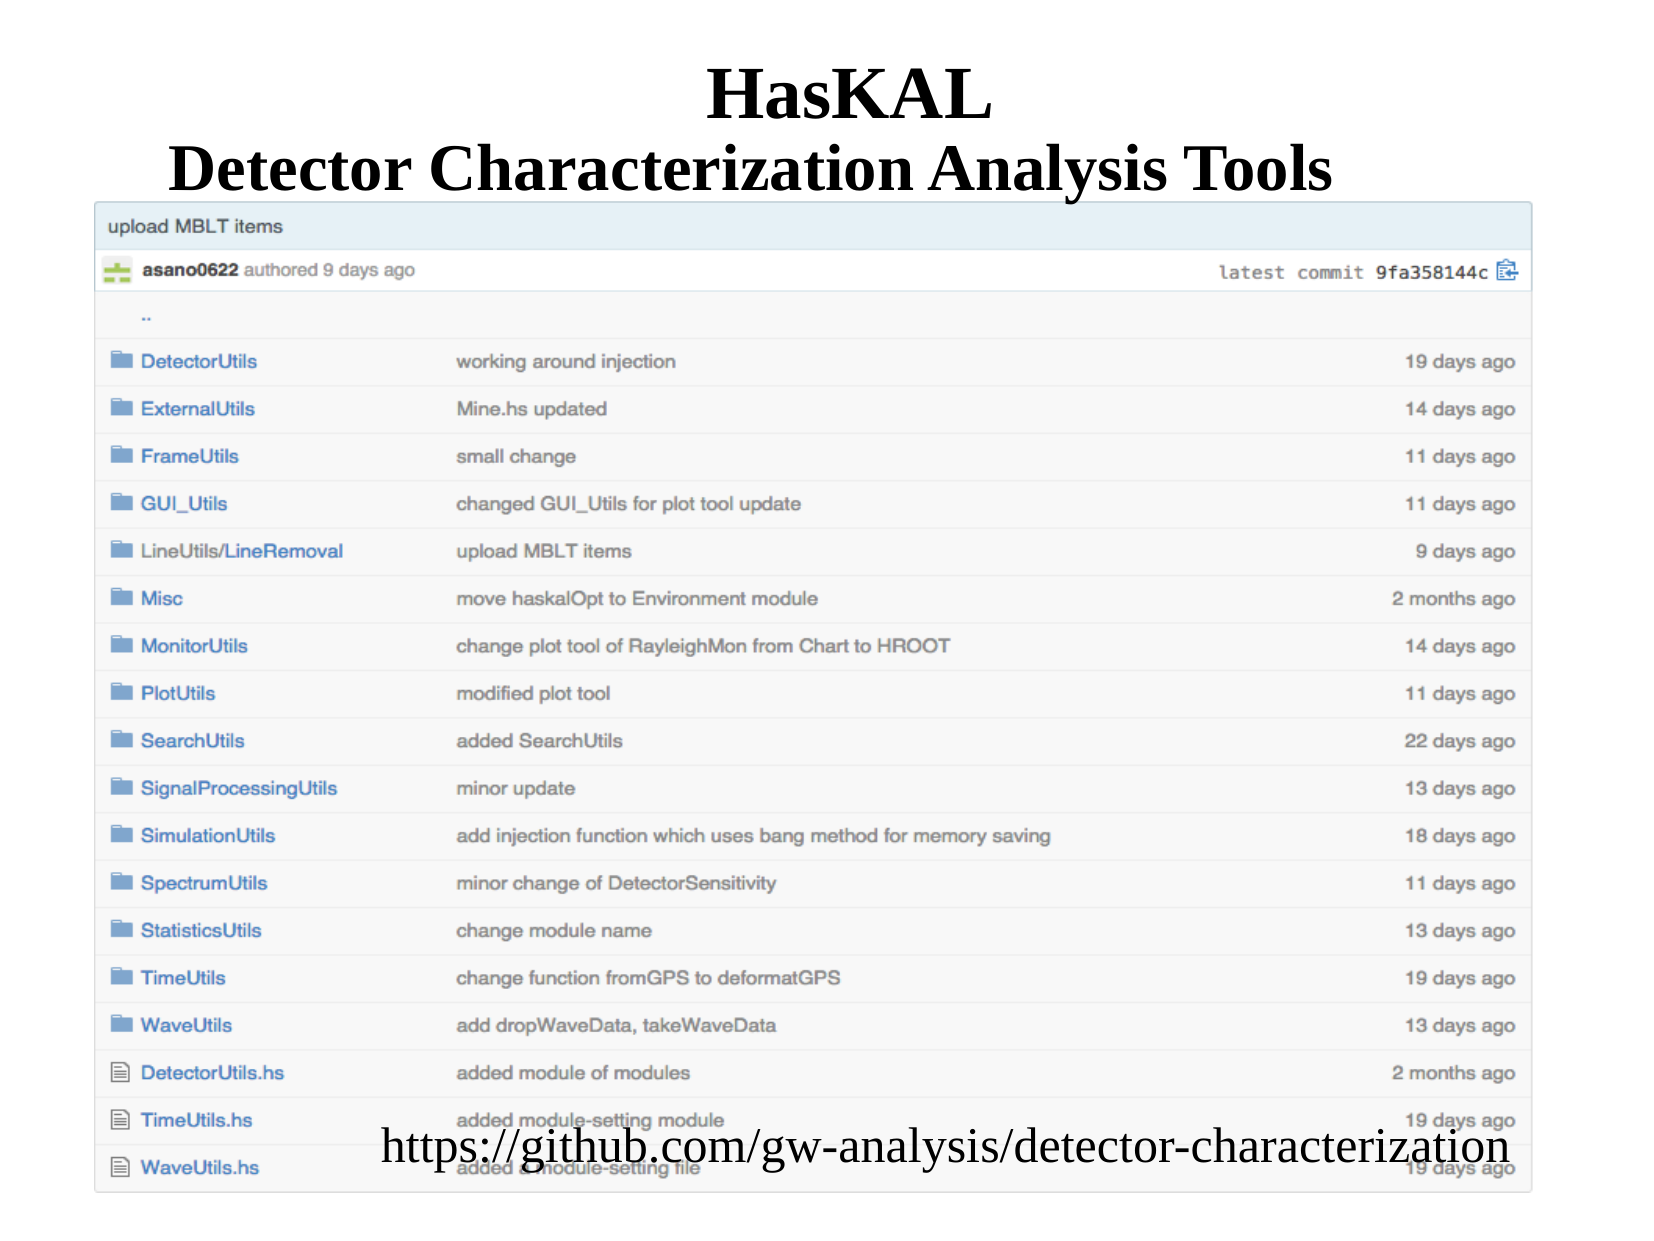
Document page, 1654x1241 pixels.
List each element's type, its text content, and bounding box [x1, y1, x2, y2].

text_box https://github.com/gw-analysis/detector-characterization [366, 1110, 1583, 1193]
title HasKAL [307, 35, 1394, 123]
text_box Detector Characterization Analysis Tools [153, 123, 1524, 272]
picture [94, 200, 1536, 1193]
